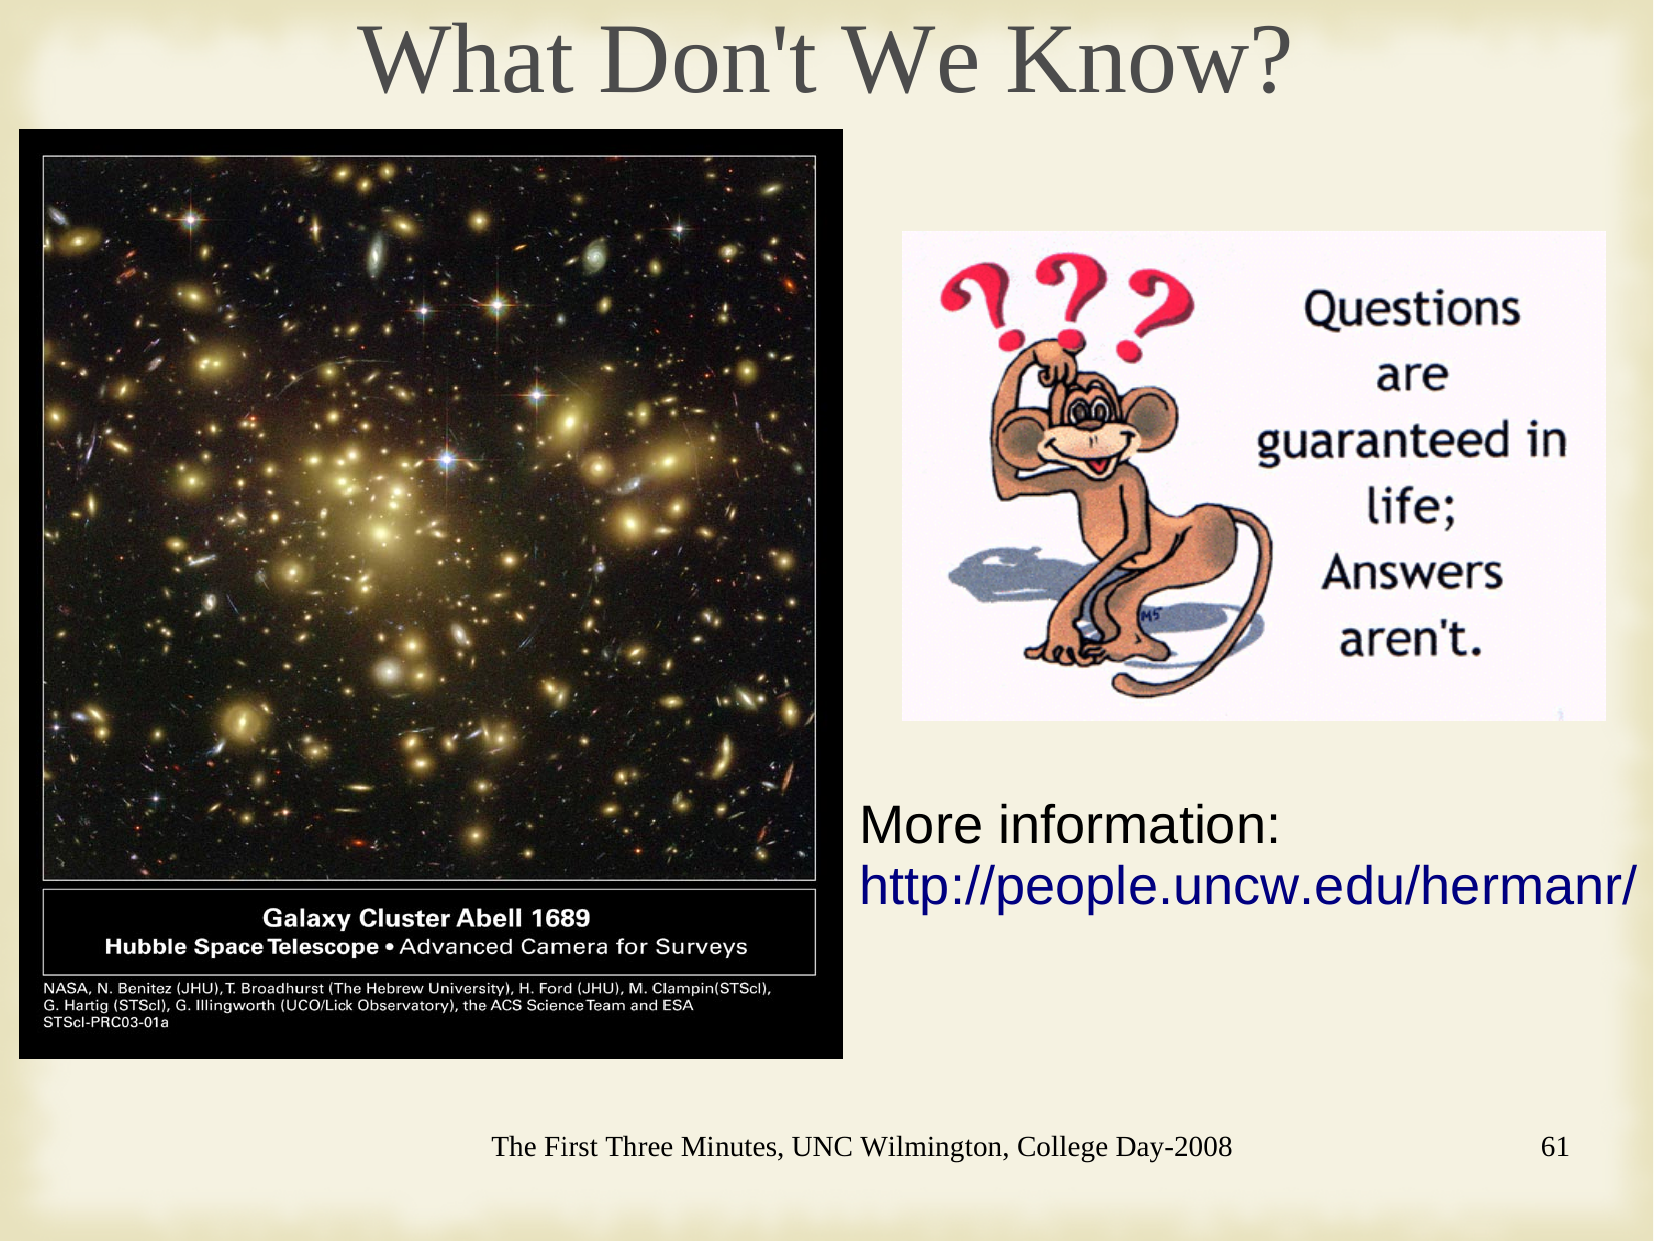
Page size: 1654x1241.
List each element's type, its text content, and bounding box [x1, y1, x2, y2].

title What Don't We Know? [82, 0, 1571, 155]
text_box More information: http://people.uncw.edu/hermanr/ [845, 787, 1653, 924]
picture [0, 0, 1654, 1241]
